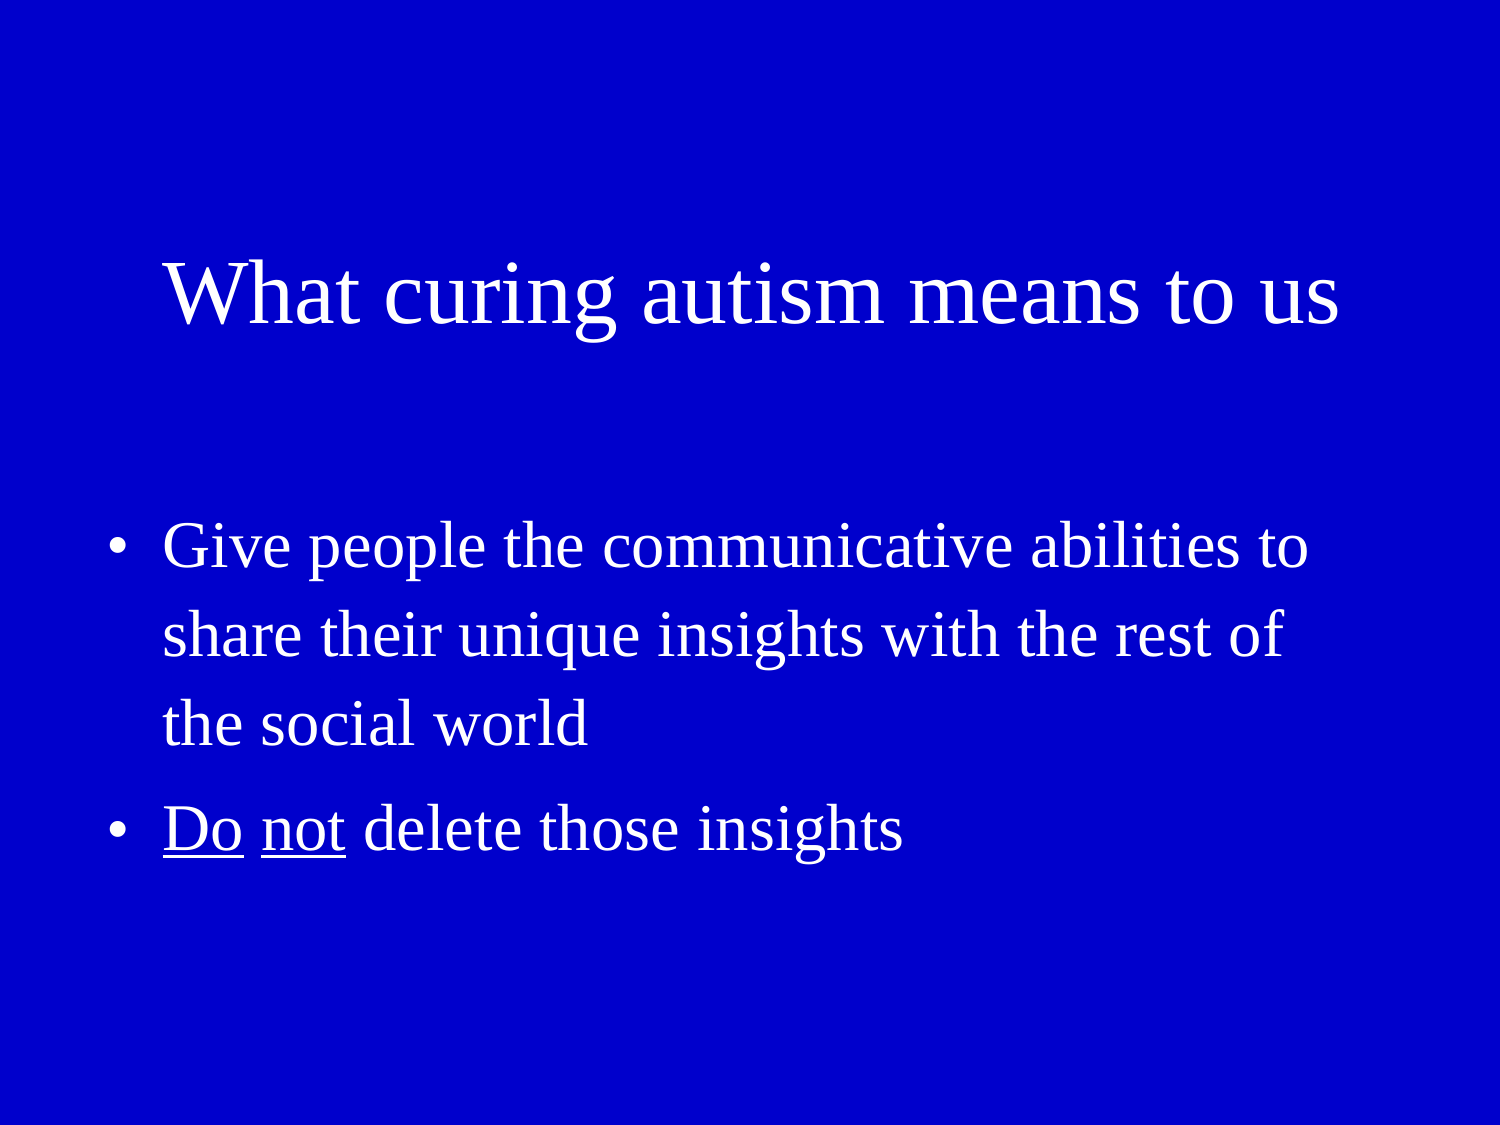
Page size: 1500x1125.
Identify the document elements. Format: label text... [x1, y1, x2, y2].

list Give people the communicative abilities to share their unique insights with the rest of the social world Do not delete those insights [106, 493, 1382, 864]
title What curing autism means to us [115, 188, 1391, 377]
